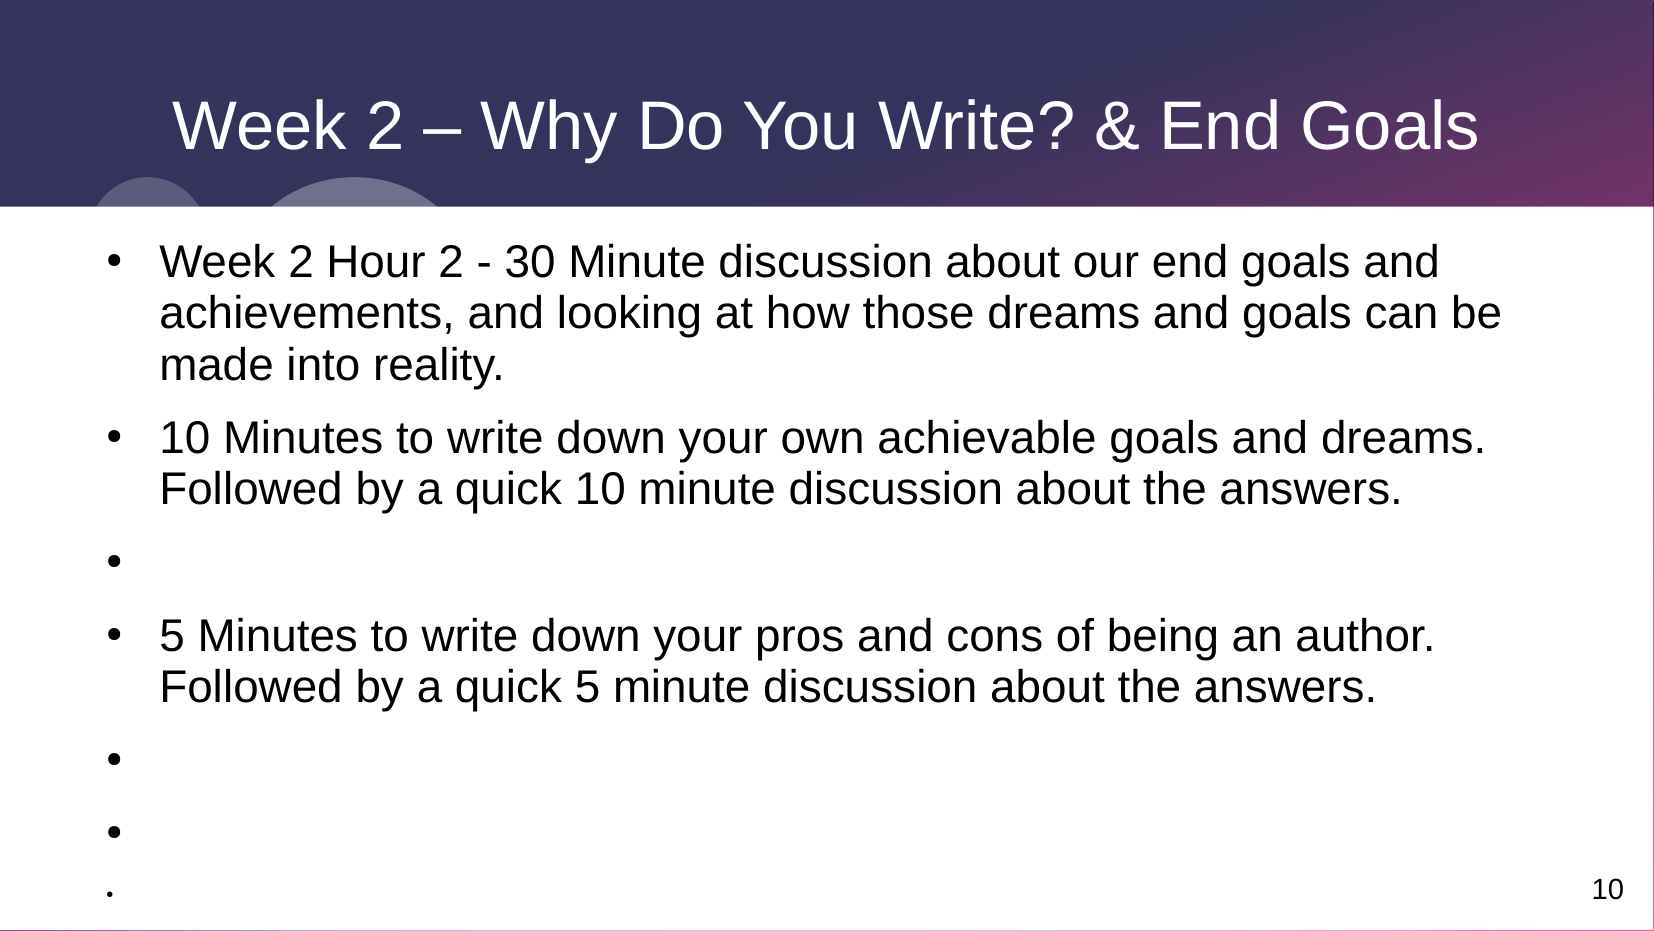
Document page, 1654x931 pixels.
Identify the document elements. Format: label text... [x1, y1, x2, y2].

title Week 2 – Why Do You Write? & End Goals [88, 44, 1565, 207]
list Week 2 Hour 2 - 30 Minute discussion about our end goals and achievements, and looking at how those dreams and goals can be made into reality. 10 Minutes to write down your own achievable goals and dreams. Followed by a quick 10 minute discussion about the answers. 5 Minutes to write down your pros and cons of being an author. Followed by a quick 5 minute discussion about the answers. [88, 236, 1565, 827]
